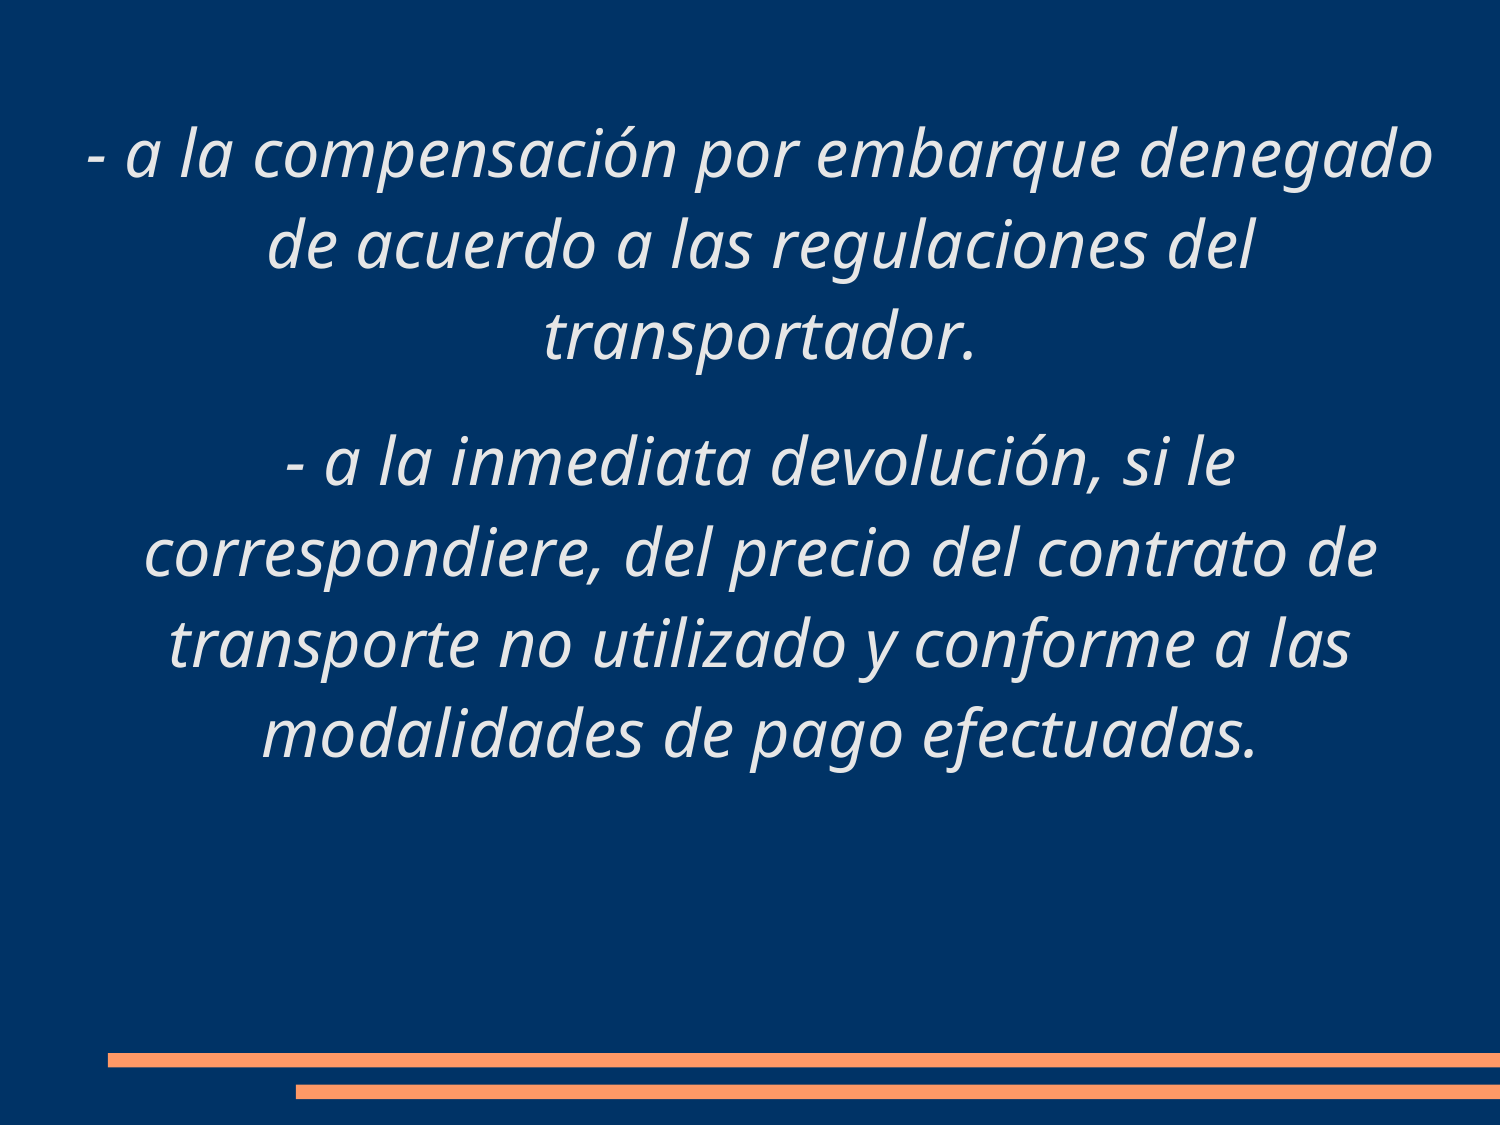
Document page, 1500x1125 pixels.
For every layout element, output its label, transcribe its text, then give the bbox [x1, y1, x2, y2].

list - a la compensación por embarque denegado de acuerdo a las regulaciones del transportador. - a la inmediata devolución, si le correspondiere, del precio del contrato de transporte no utilizado y conforme a las modalidades de pago efectuadas. [82, 106, 1441, 822]
